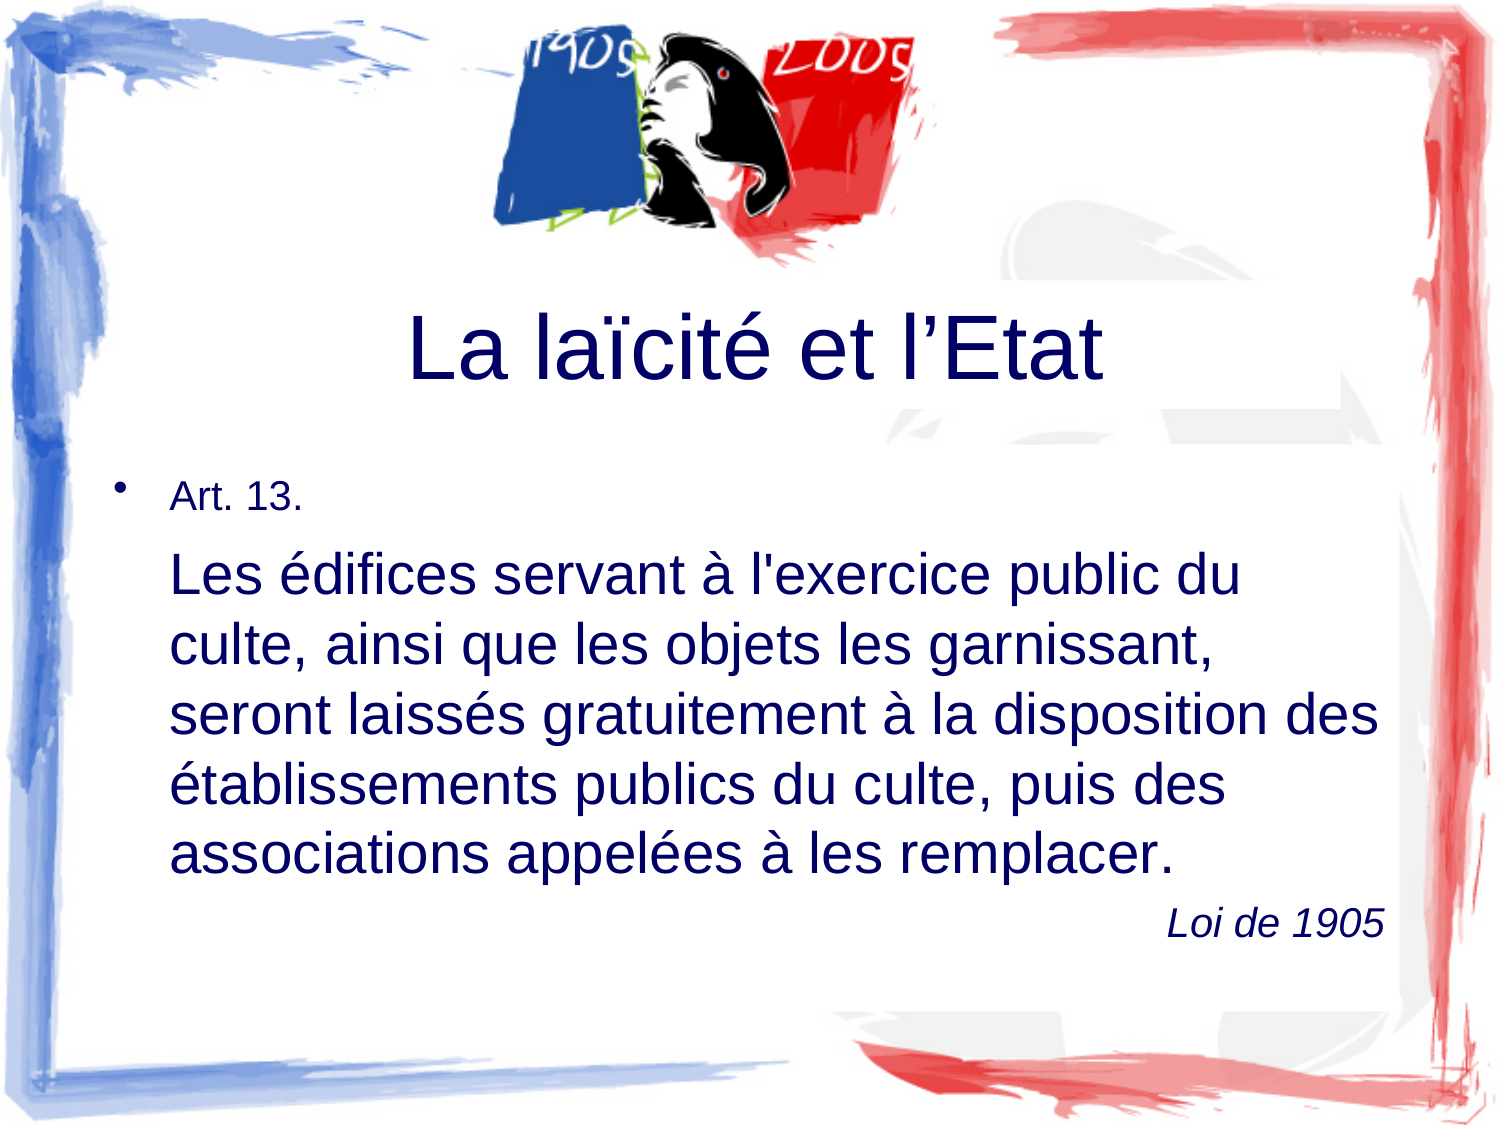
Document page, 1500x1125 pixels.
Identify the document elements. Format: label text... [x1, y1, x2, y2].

title La laïcité et l’Etat [171, 280, 1341, 409]
list Art. 13. Les édifices servant à l'exercice public du culte, ainsi que les objets les garnissant, seront laissés gratuitement à la disposition des établissements publics du culte, puis des associations appelées à les remplacer. Loi de 1905 [98, 444, 1400, 1012]
picture [0, 0, 1500, 1125]
